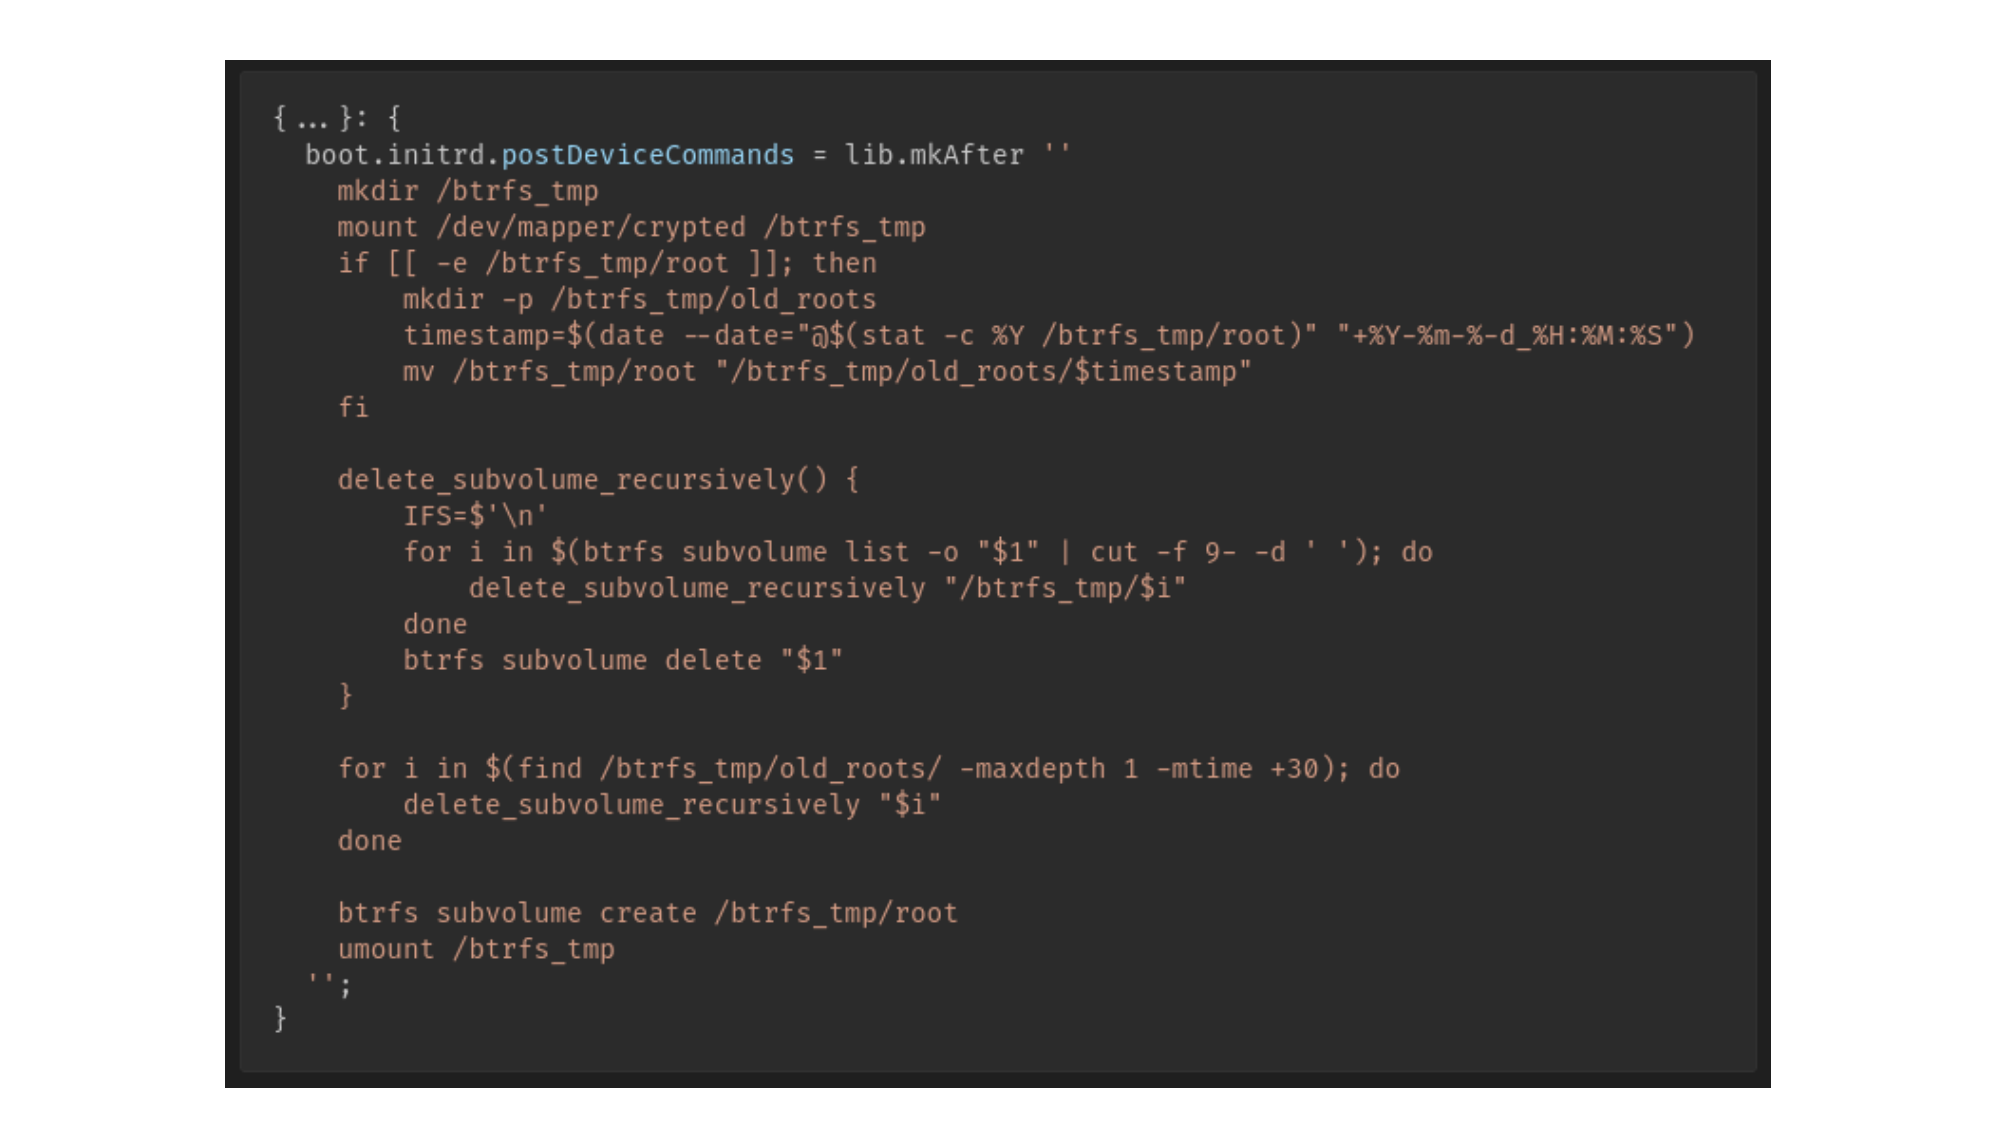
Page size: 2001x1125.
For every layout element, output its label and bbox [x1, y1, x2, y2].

picture [225, 60, 1771, 1088]
